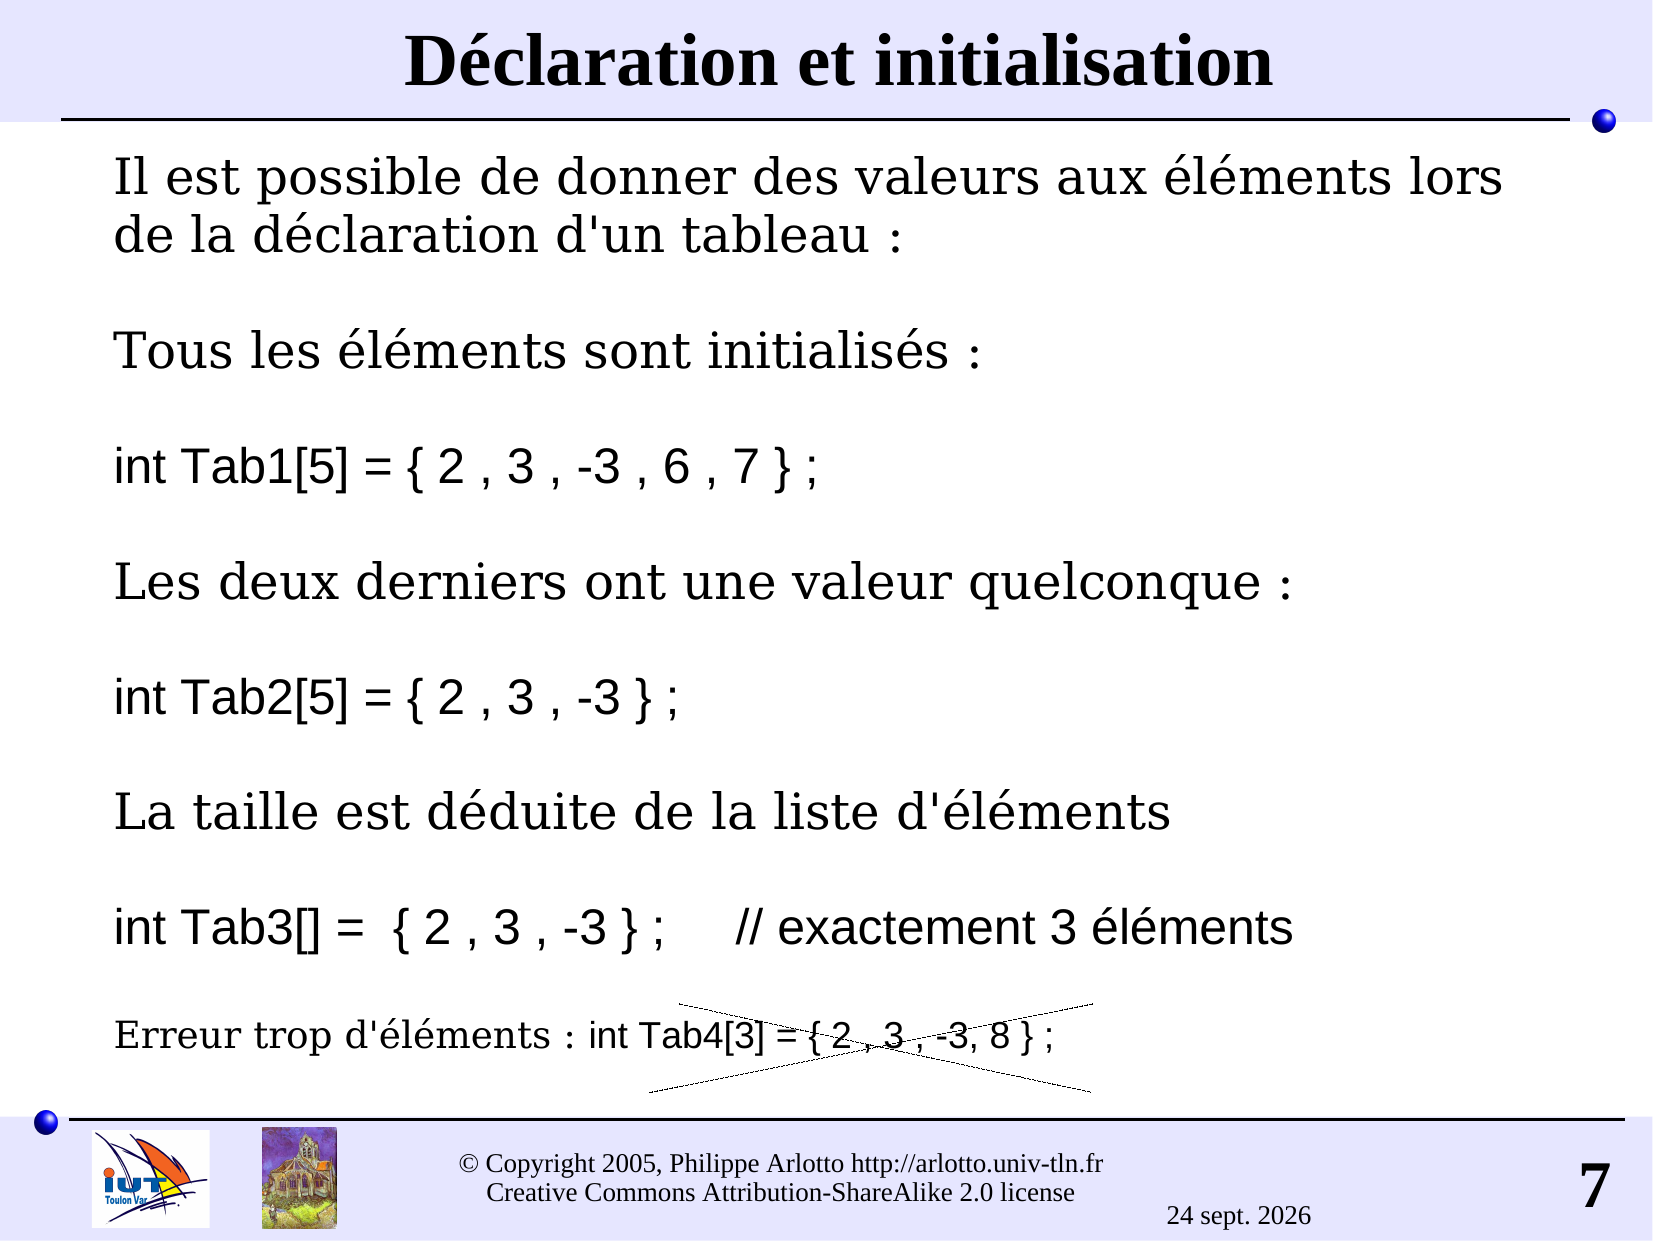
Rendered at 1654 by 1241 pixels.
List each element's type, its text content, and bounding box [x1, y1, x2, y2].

picture [262, 1127, 337, 1229]
text_box Il est possible de donner des valeurs aux éléments lors de la déclaration d'un tableau : Tous les éléments sont initialisés : int Tab1[5] = { 2 , 3 , -3 , 6 , 7 } ; Les deux derniers ont une valeur quelconque : int Tab2[5] = { 2 , 3 , -3 } ; La taille est déduite de la liste d'éléments int Tab3[] = { 2 , 3 , -3 } ; // exactement 3 éléments Erreur trop d'éléments : int Tab4[3] = { 2 , 3 , -3, 8 } ; [113, 147, 1565, 1065]
title Déclaration et initialisation [95, 14, 1585, 107]
